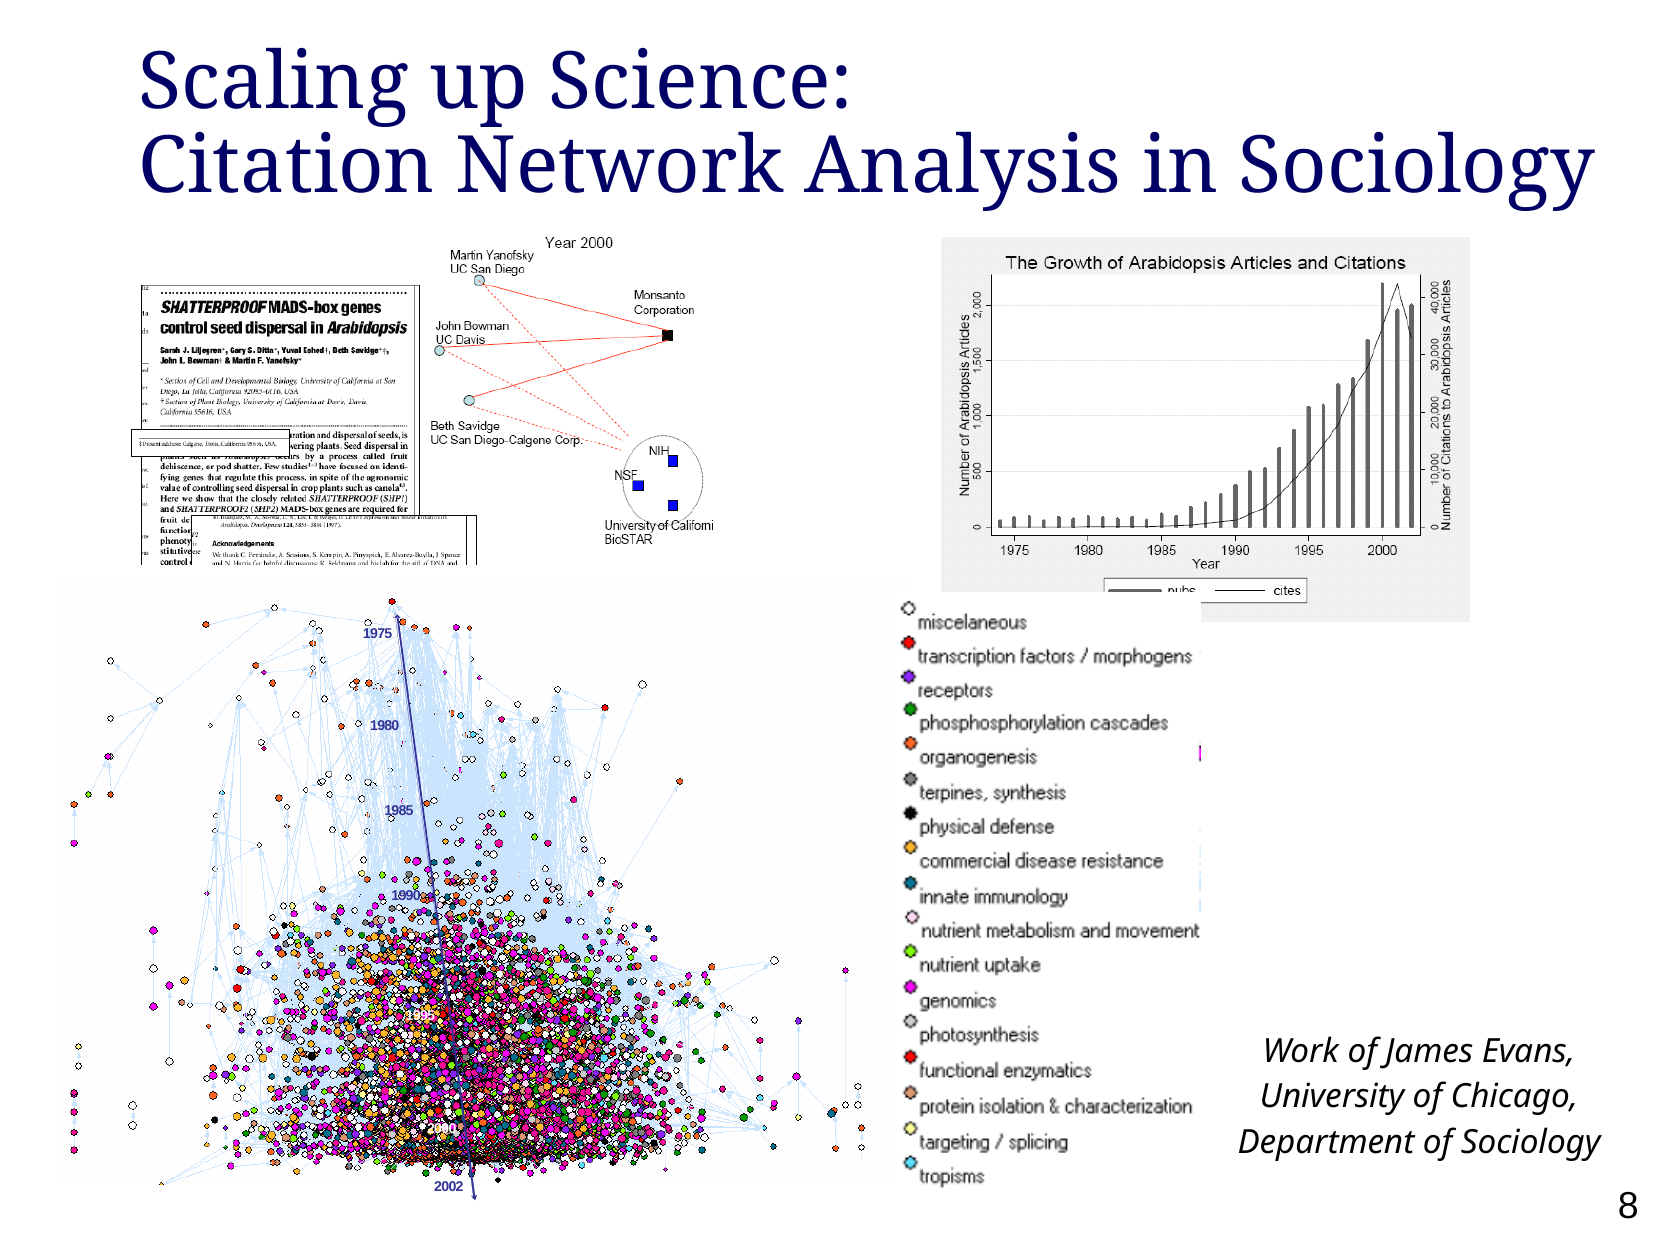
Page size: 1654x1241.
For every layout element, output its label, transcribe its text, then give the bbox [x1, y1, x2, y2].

picture [55, 234, 1475, 1206]
text_box Work of James Evans, University of Chicago, Department of Sociology [1184, 1019, 1654, 1171]
text_box <number> [1570, 1186, 1654, 1233]
text_box Scaling up Science: Citation Network Analysis in Sociology [123, 33, 1654, 214]
